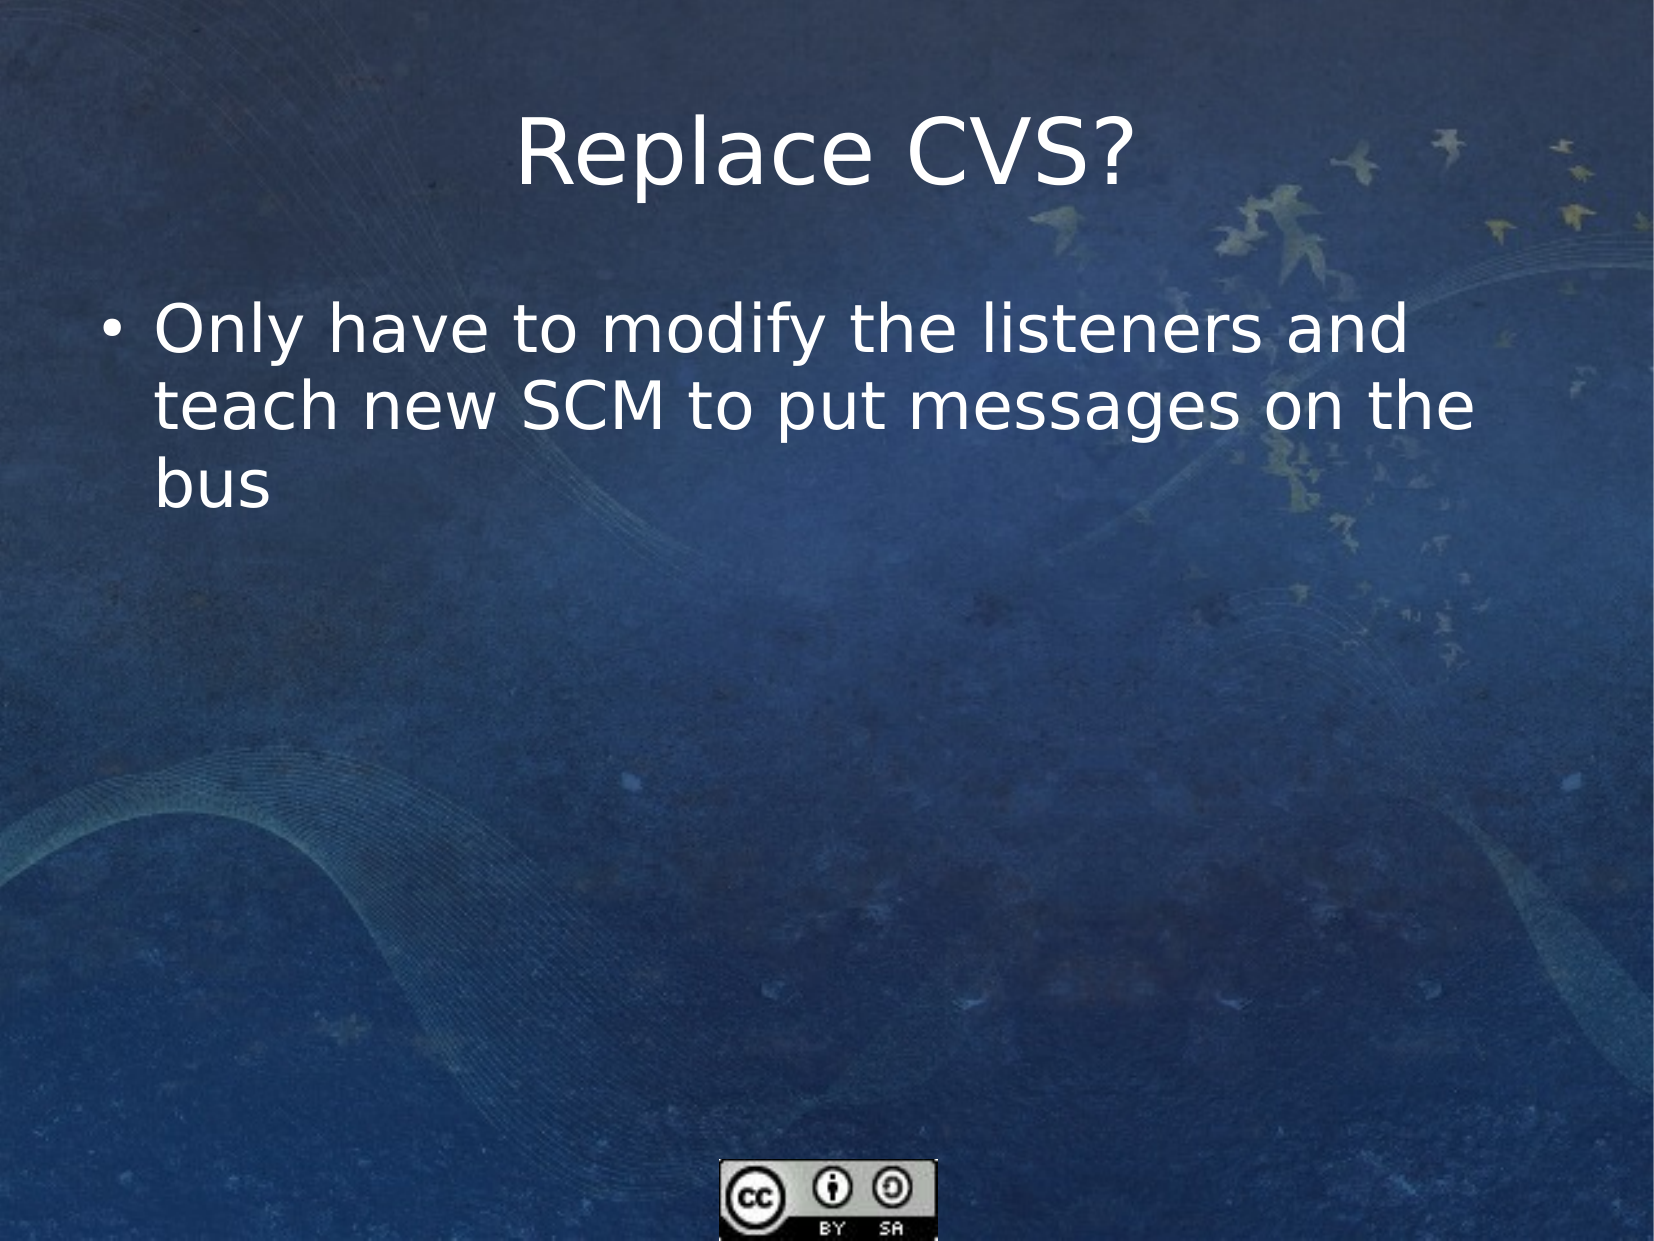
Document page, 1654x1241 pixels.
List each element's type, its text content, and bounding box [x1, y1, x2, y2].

title Replace CVS? [82, 56, 1571, 250]
picture [0, 0, 1654, 1241]
list Only have to modify the listeners and teach new SCM to put messages on the bus [82, 290, 1571, 1094]
